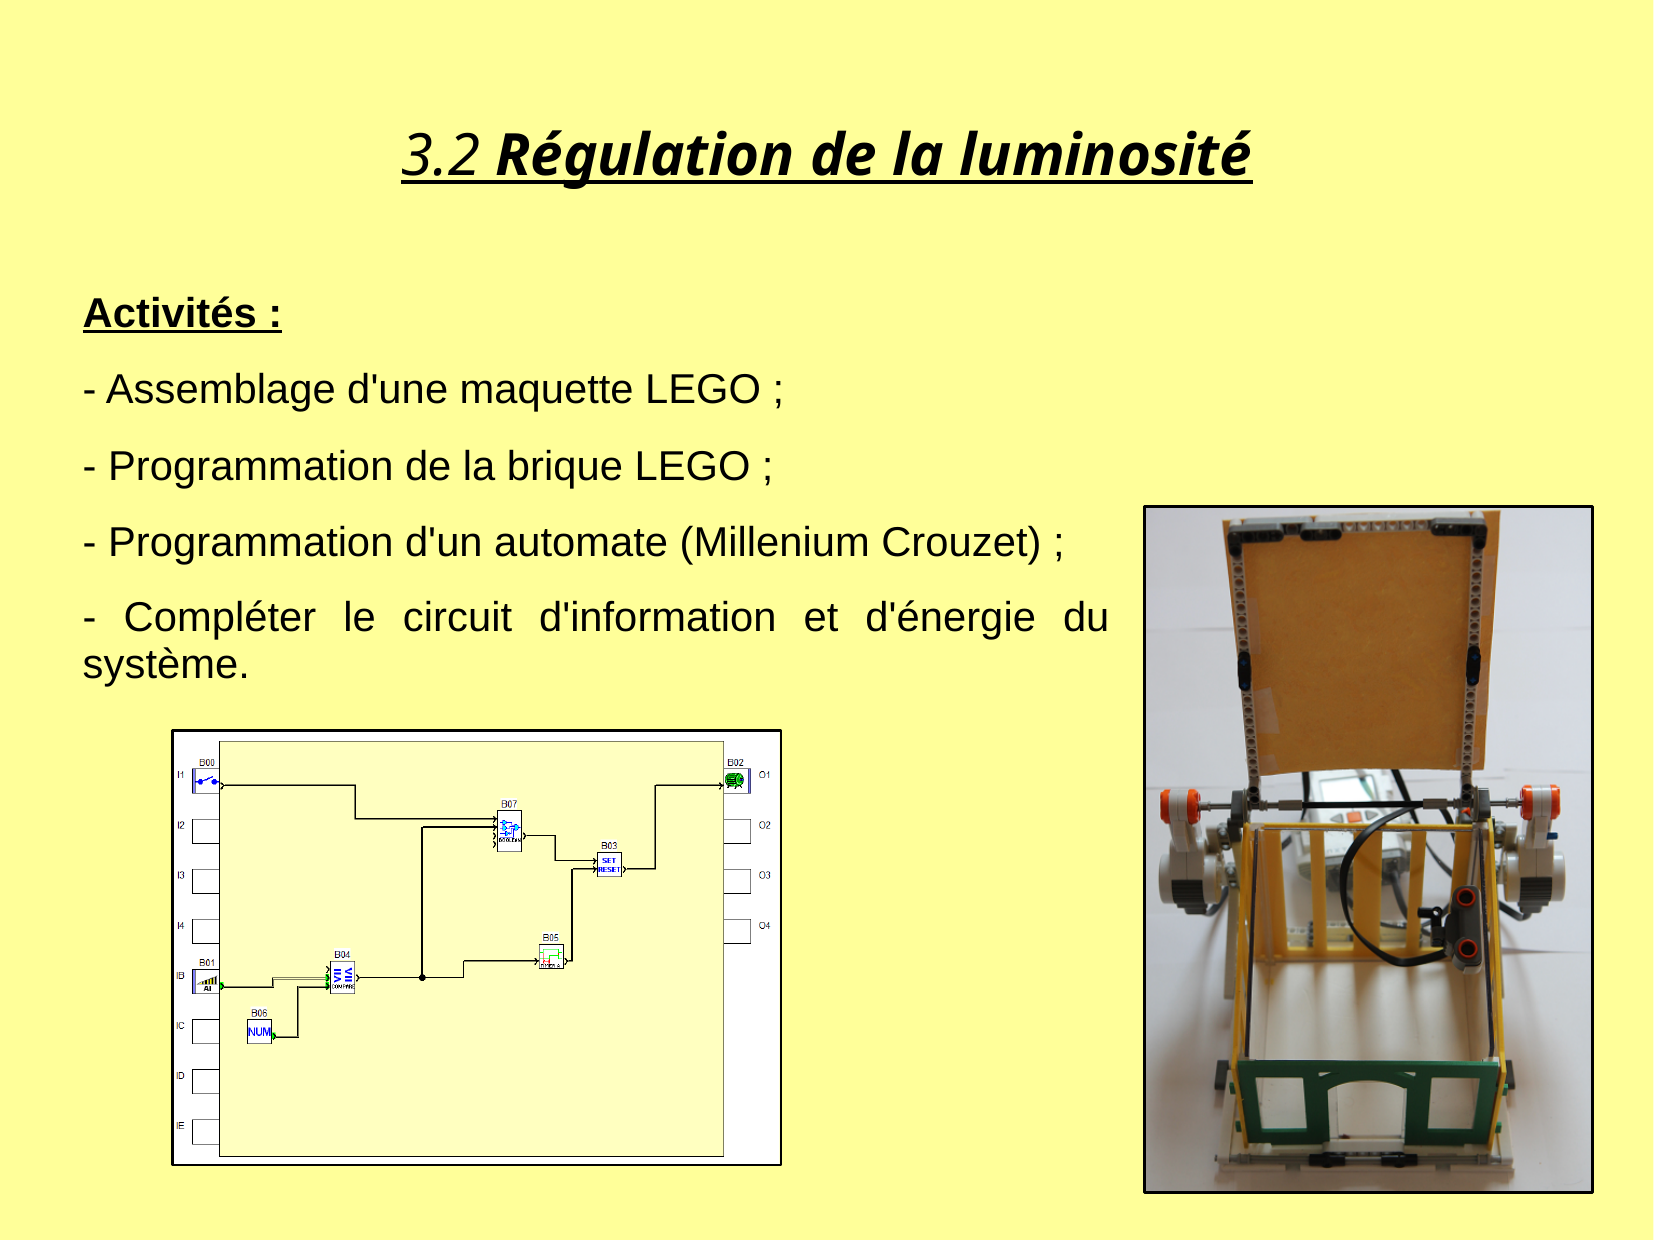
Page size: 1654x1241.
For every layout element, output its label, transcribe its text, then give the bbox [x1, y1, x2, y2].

list Activités : - Assemblage d'une maquette LEGO ; - Programmation de la brique LEGO ; - Programmation d'un automate (Millenium Crouzet) ; - Compléter le circuit d'information et d'énergie du système. [82, 290, 1111, 1109]
picture [173, 732, 780, 1164]
title 3.2 Régulation de la luminosité [82, 49, 1571, 257]
picture [1145, 507, 1592, 1192]
